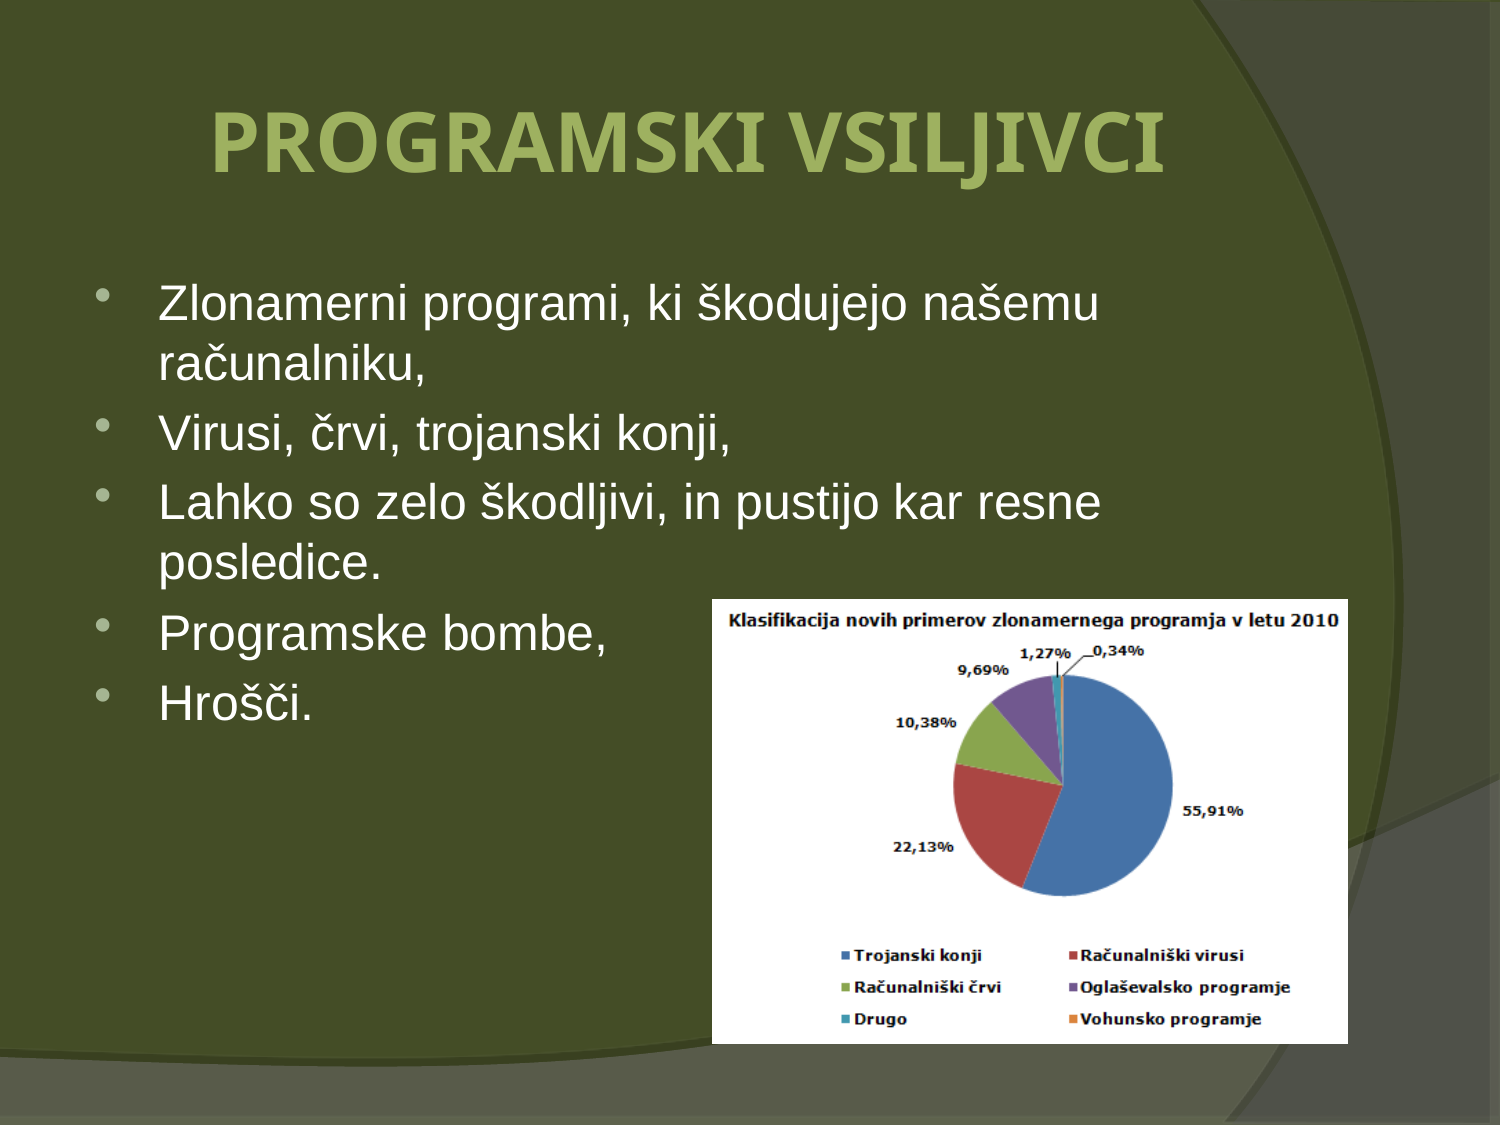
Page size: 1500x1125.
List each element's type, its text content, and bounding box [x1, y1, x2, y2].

title PROGRAMSKI VSILJIVCI [75, 45, 1300, 233]
list Zlonamerni programi, ki škodujejo našemu računalniku, Virusi, črvi, trojanski konji, Lahko so zelo škodljivi, in pustijo kar resne posledice. Programske bombe, Hrošči. [75, 262, 1300, 1005]
picture [712, 599, 1348, 1044]
